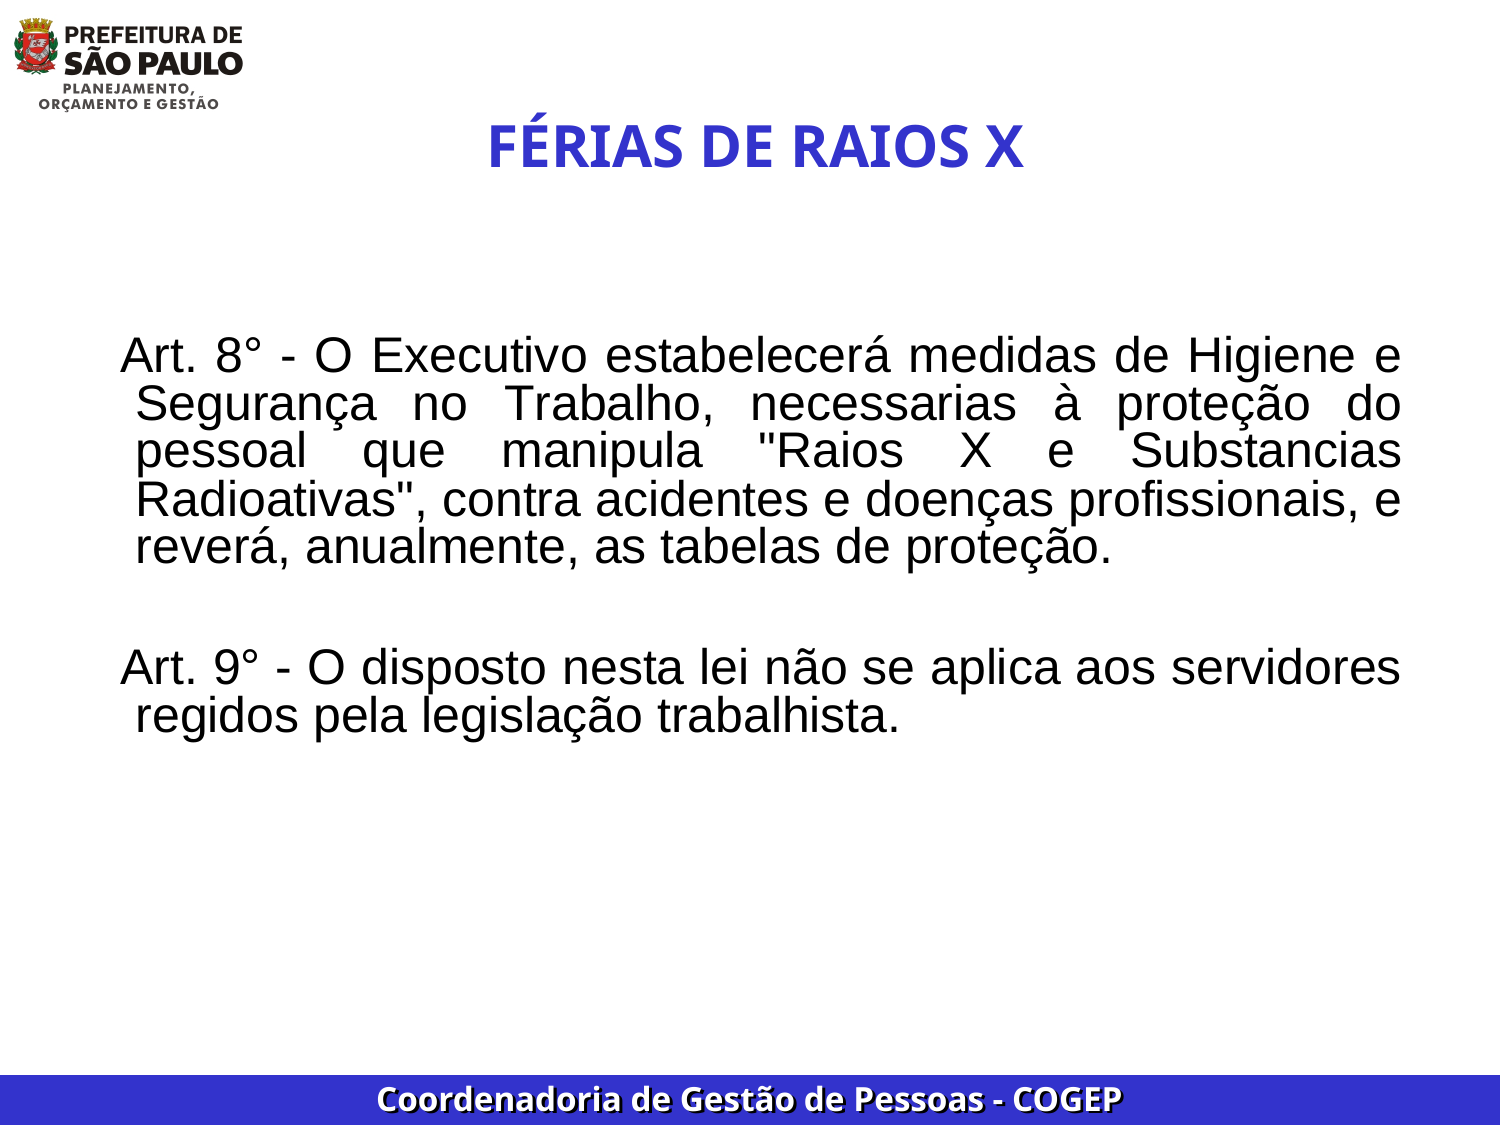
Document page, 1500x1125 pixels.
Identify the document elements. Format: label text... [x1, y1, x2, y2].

title FÉRIAS DE RAIOS X [100, 101, 1412, 187]
subtitle Art. 8° - O Executivo estabelecerá medidas de Higiene e Segurança no Trabalho, necessarias à proteção do pessoal que manipula "Raios X e Substancias Radioativas", contra acidentes e doenças profissionais, e reverá, anualmente, as tabelas de proteção. Art. 9° - O disposto nesta lei não se aplica aos servidores regidos pela legislação trabalhista. [29, 326, 1436, 809]
